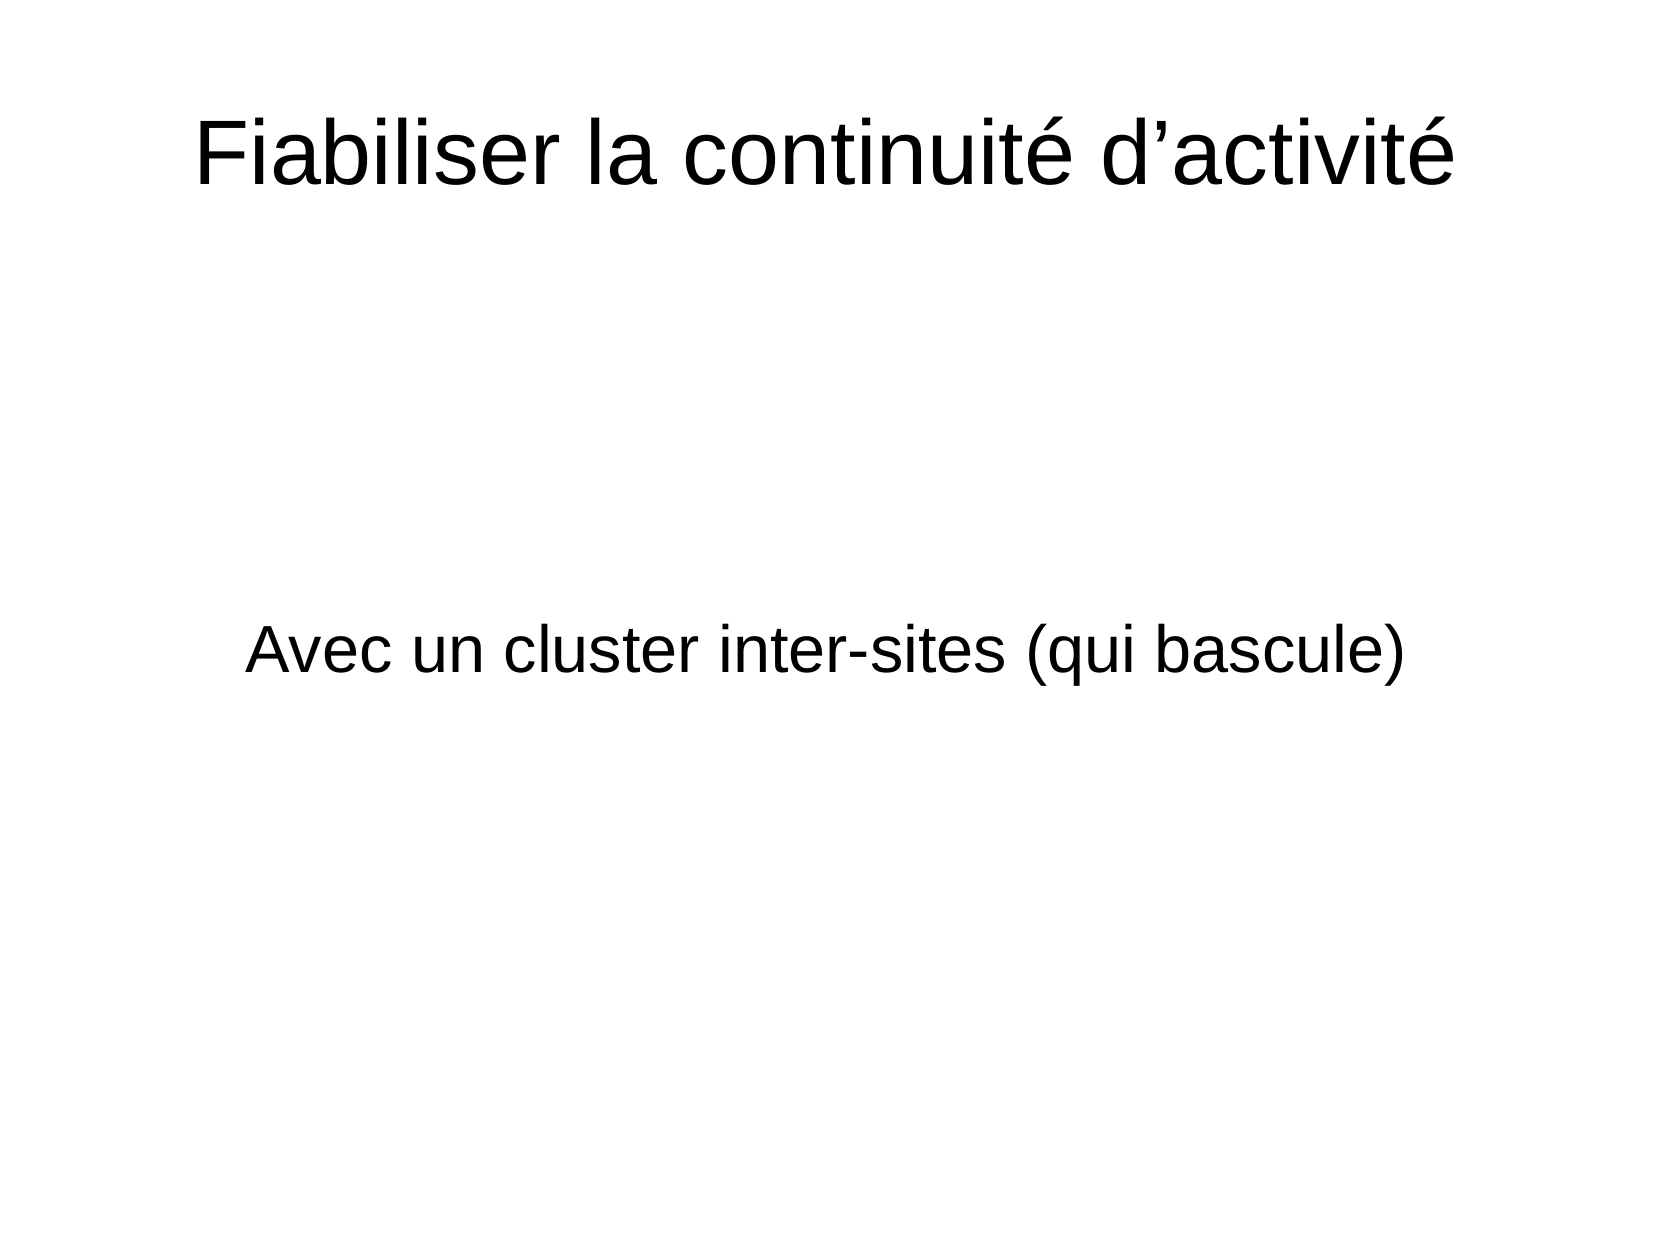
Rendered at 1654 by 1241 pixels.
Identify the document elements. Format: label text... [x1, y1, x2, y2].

subtitle Avec un cluster inter-sites (qui bascule) [82, 290, 1571, 1010]
title Fiabiliser la continuité d’activité [82, 49, 1571, 257]
